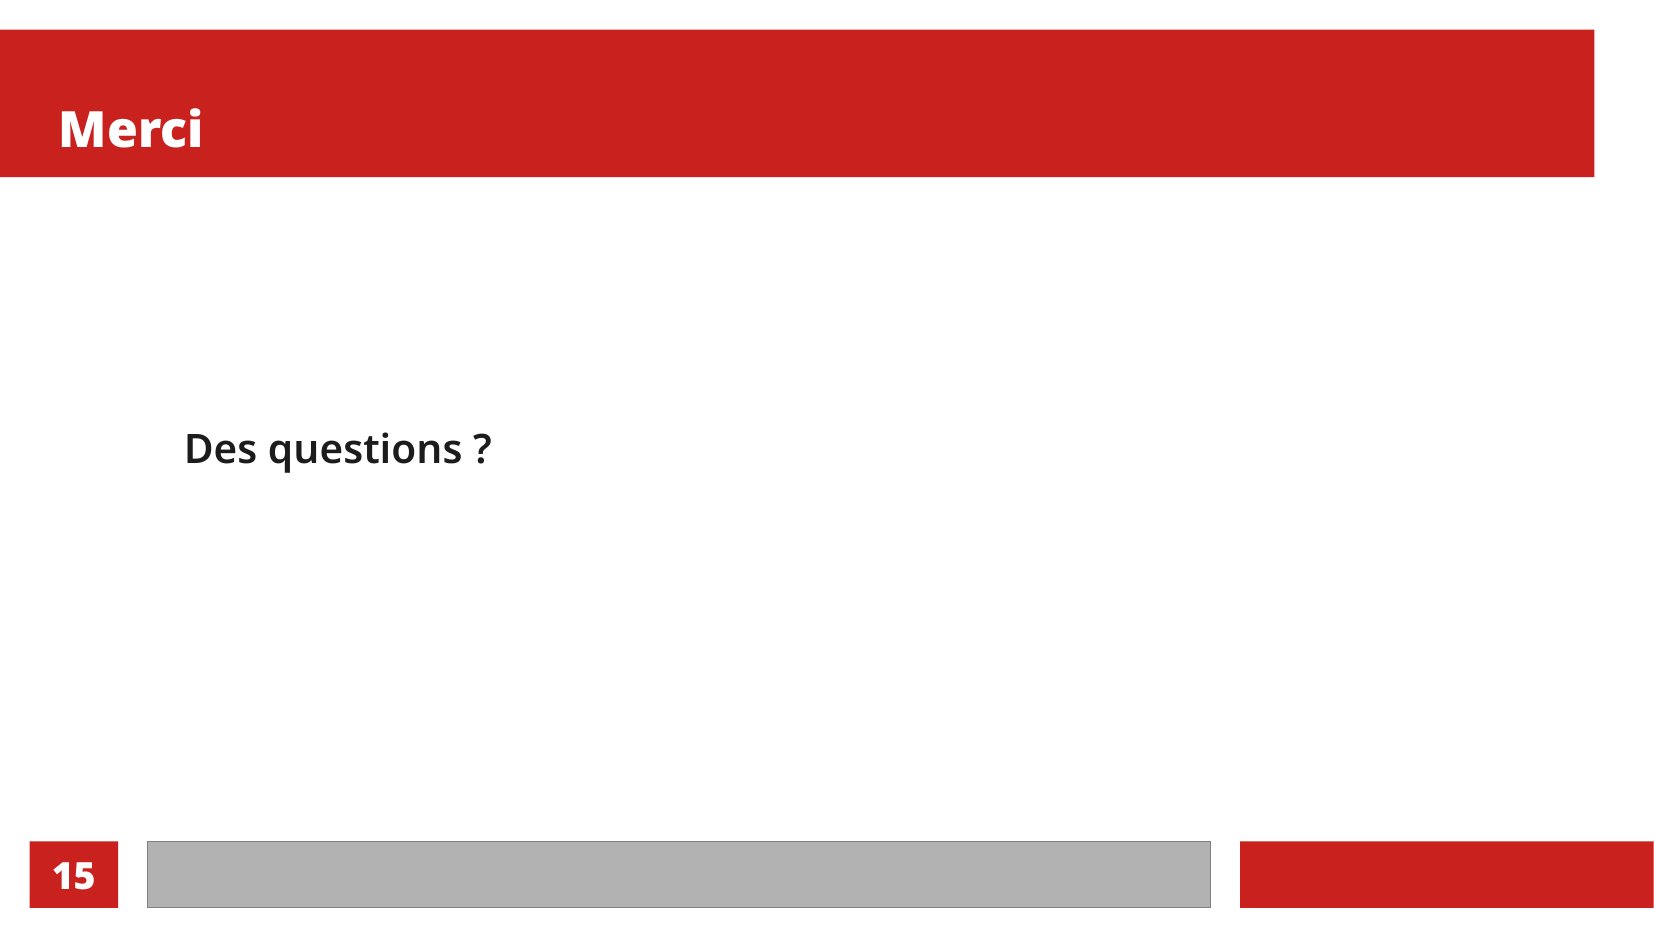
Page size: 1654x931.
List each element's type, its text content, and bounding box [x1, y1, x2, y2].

title Merci [59, 44, 1595, 163]
list Des questions ? [183, 420, 676, 492]
